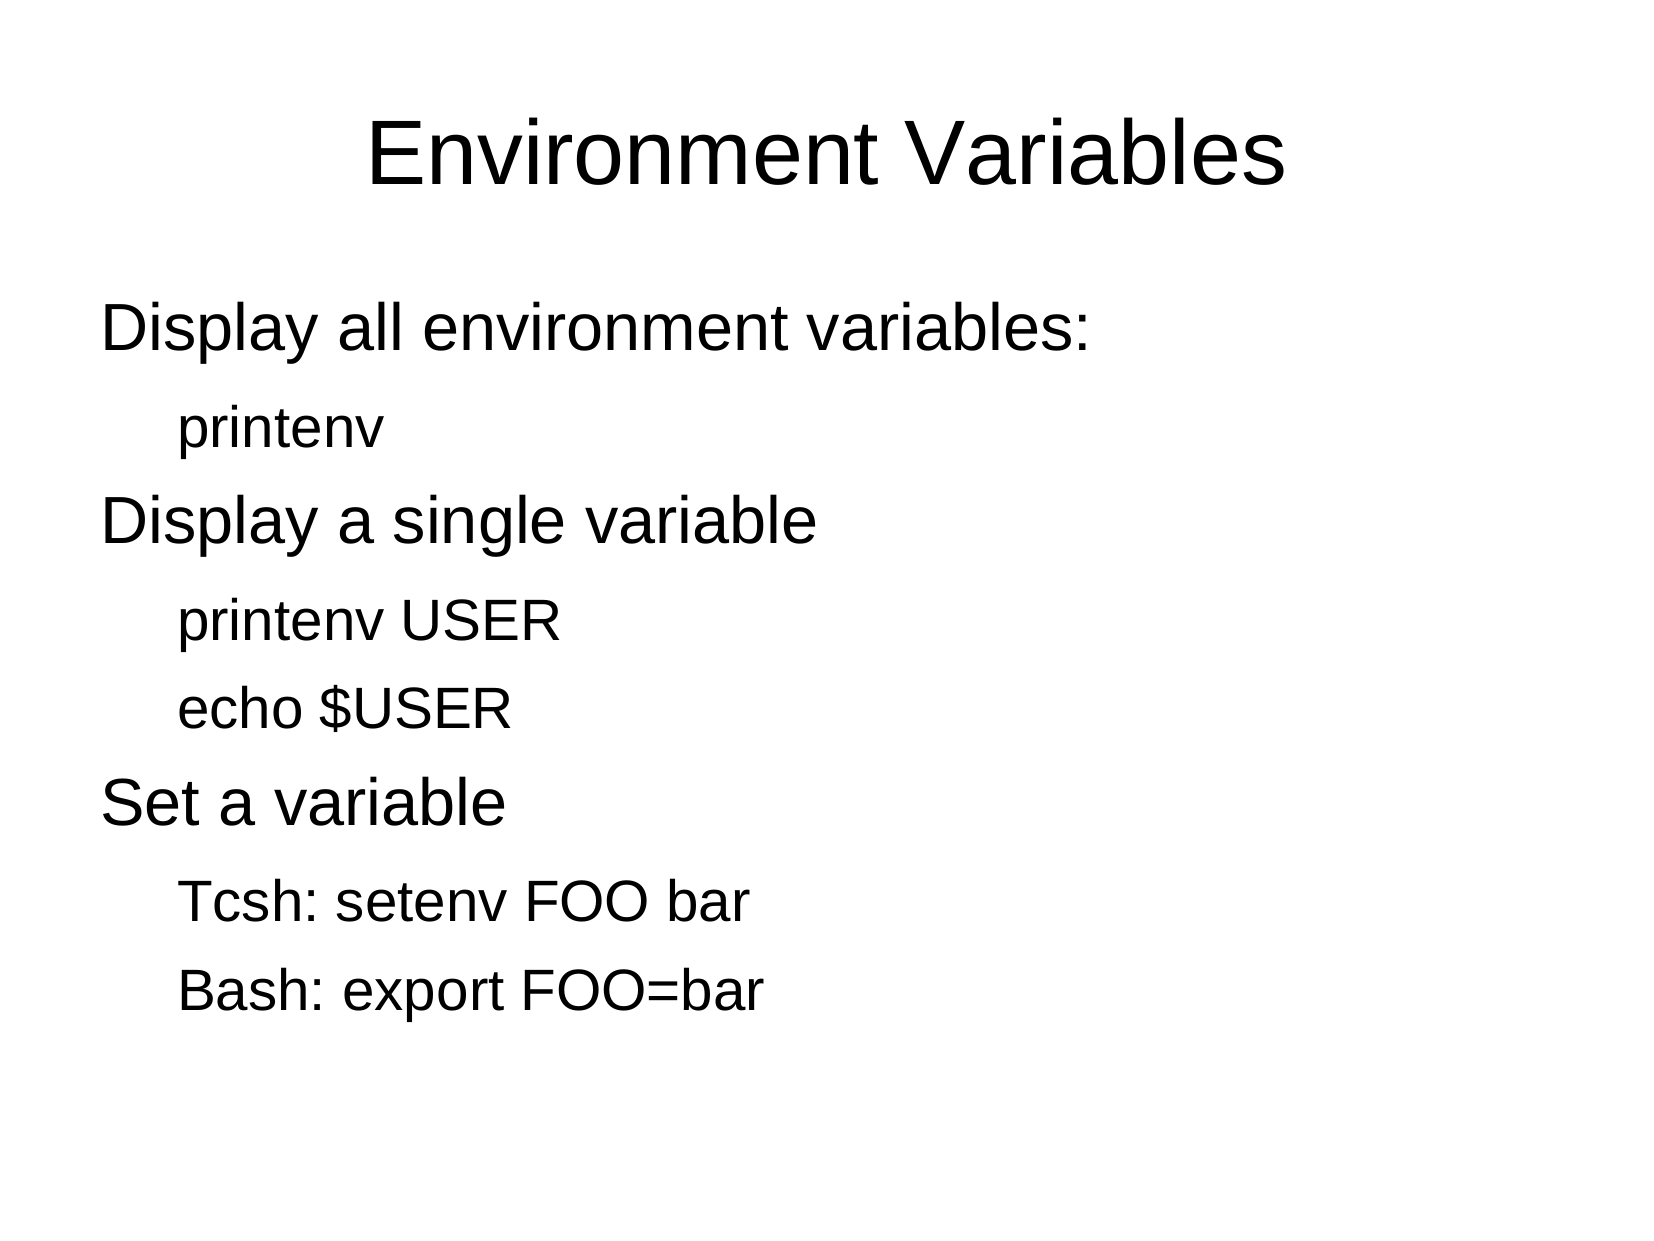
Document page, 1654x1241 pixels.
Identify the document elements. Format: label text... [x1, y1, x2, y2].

list Display all environment variables: printenv Display a single variable printenv USER echo $USER Set a variable Tcsh: setenv FOO bar Bash: export FOO=bar [82, 290, 1571, 1109]
title Environment Variables [82, 49, 1571, 257]
